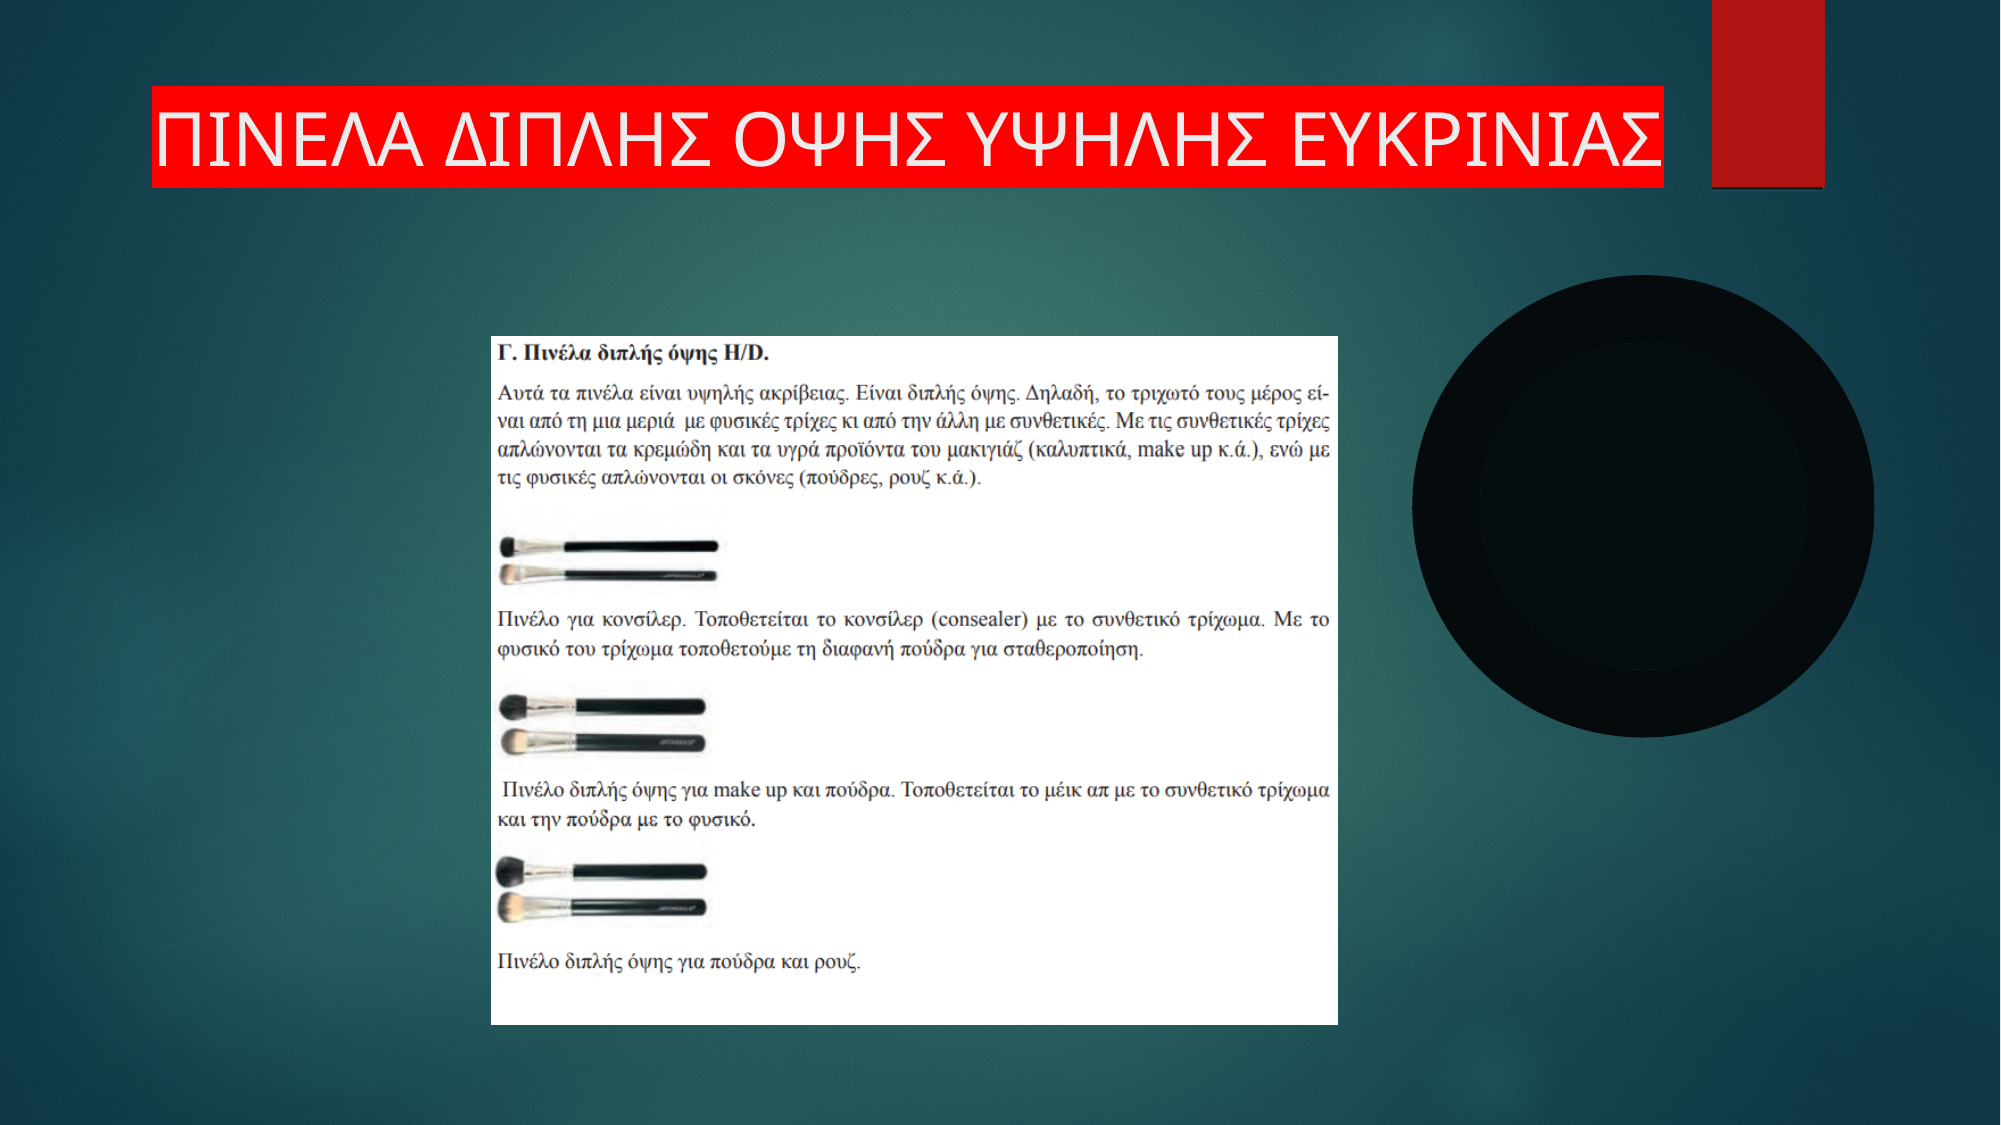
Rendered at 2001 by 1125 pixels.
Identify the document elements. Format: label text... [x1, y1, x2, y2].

picture [491, 336, 1338, 1026]
title ΠΙΝΕΛΑ ΔΙΠΛΗΣ ΟΨΗΣ ΥΨΗΛΗΣ ΕΥΚΡΙΝΙΑΣ [137, 83, 1683, 278]
